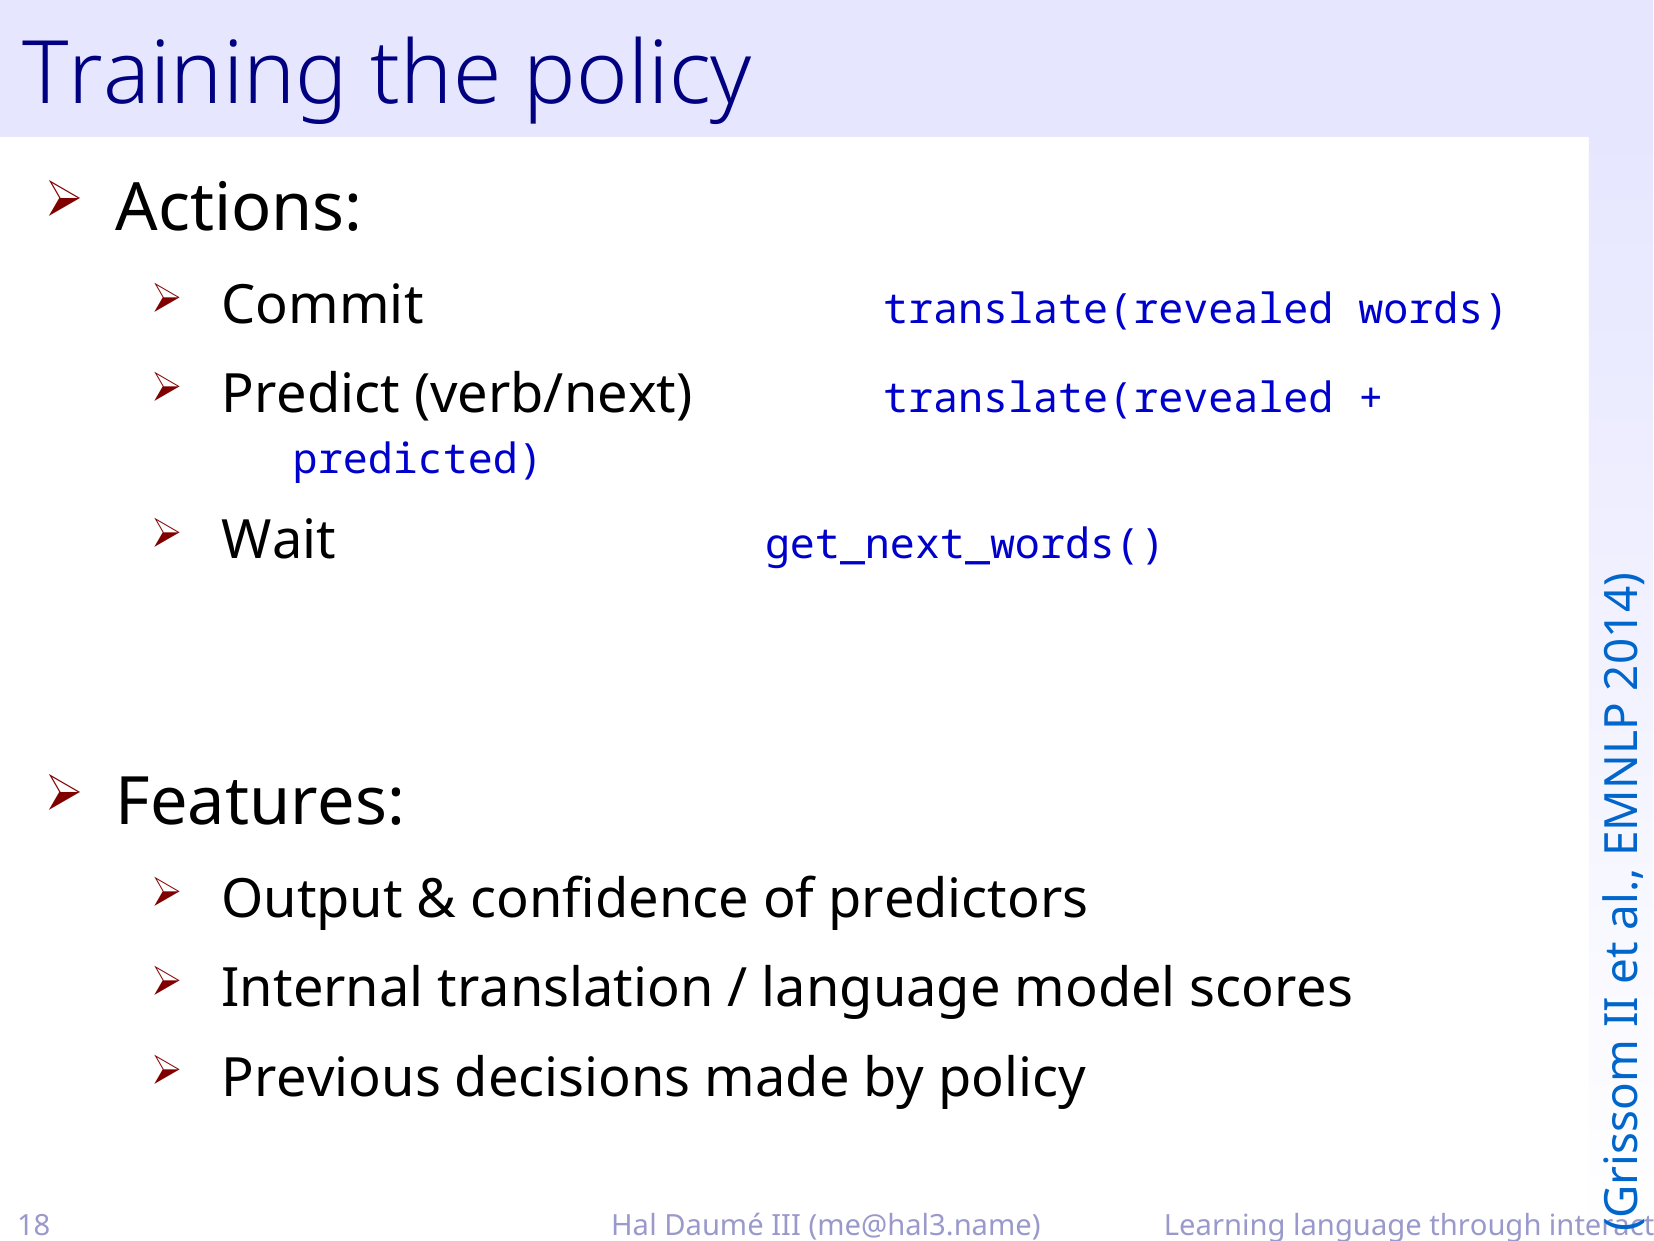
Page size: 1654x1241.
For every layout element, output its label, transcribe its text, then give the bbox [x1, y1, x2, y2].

list Actions: Commit translate(revealed words) Predict (verb/next) translate(revealed + predicted) Wait get_next_words() Features: Output & confidence of predictors Internal translation / language model scores Previous decisions made by policy [32, 159, 1575, 1175]
text_box (Grissom II et al., EMNLP 2014) [1585, 578, 1649, 1235]
title Training the policy [22, 8, 1639, 131]
